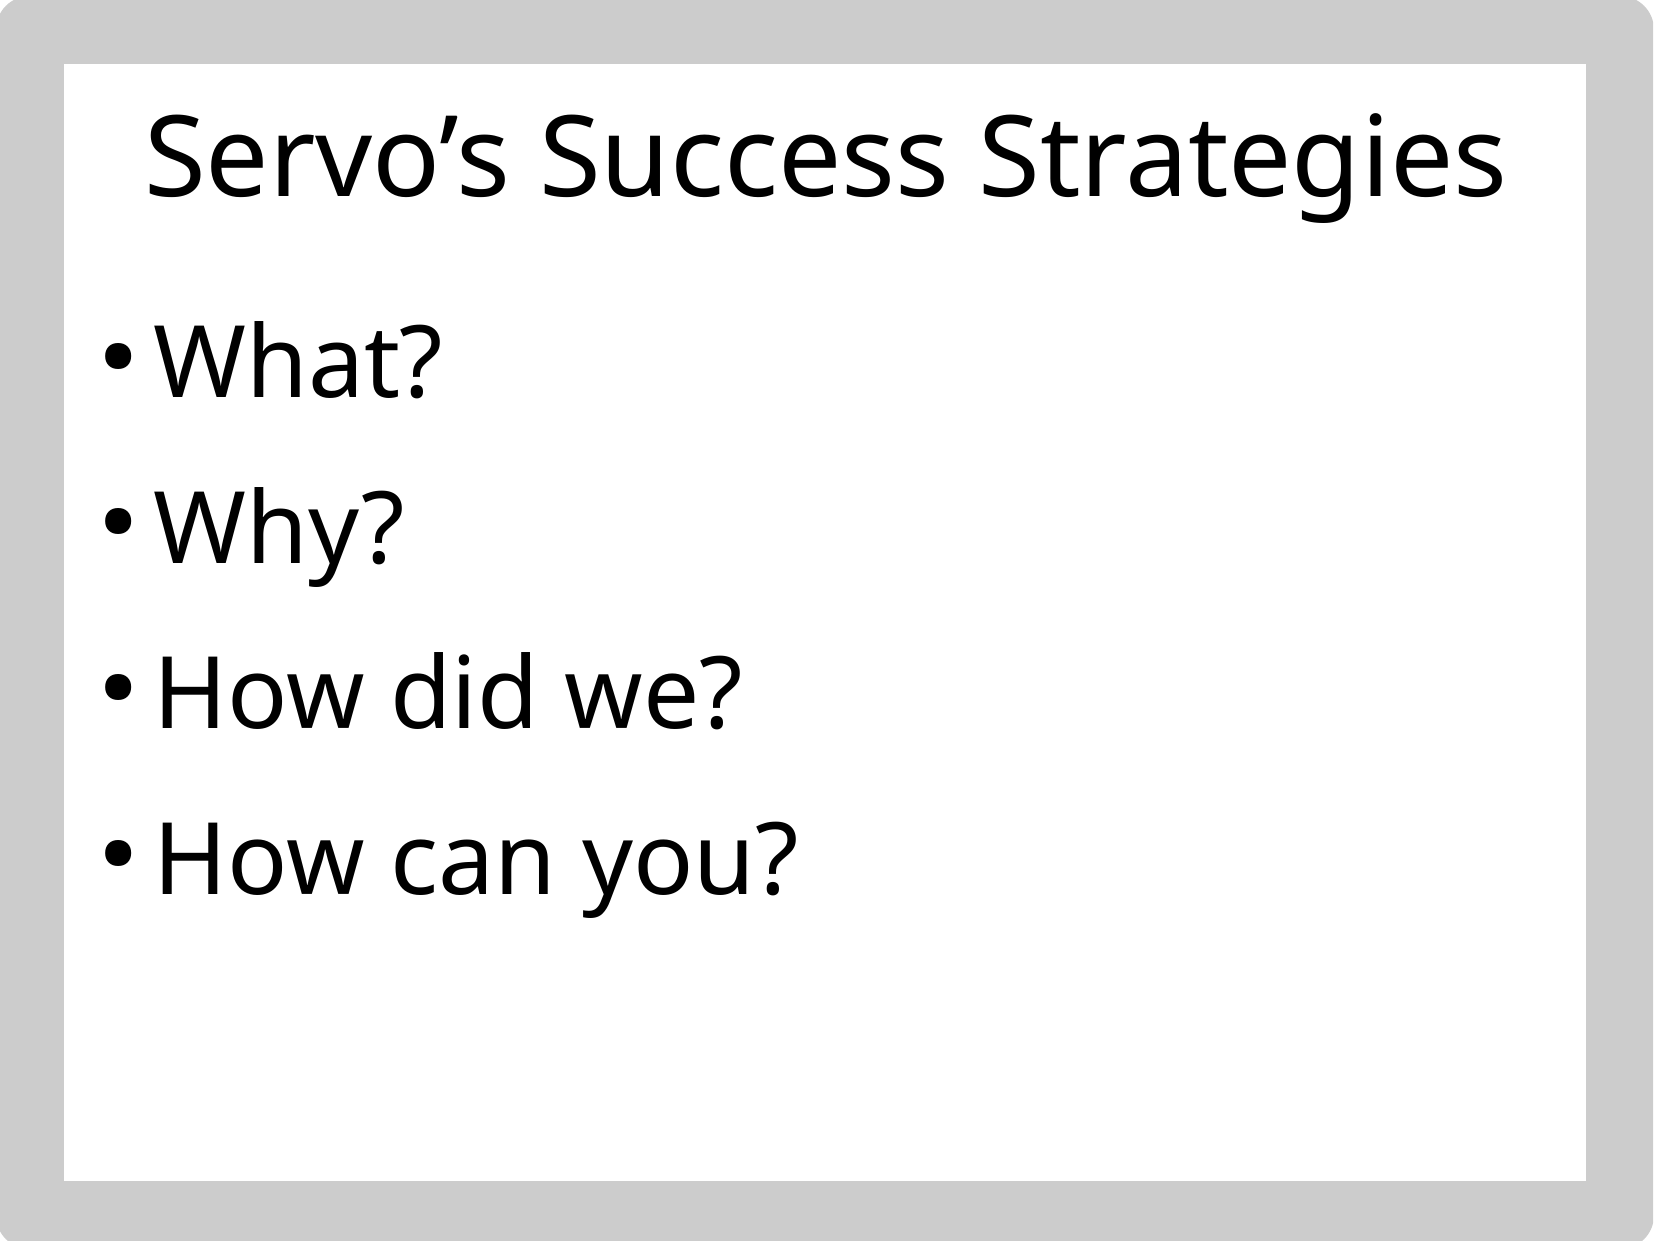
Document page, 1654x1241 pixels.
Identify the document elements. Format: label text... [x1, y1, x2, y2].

list What? Why? How did we? How can you? [82, 290, 1571, 1010]
title Servo’s Success Strategies [82, 49, 1571, 257]
